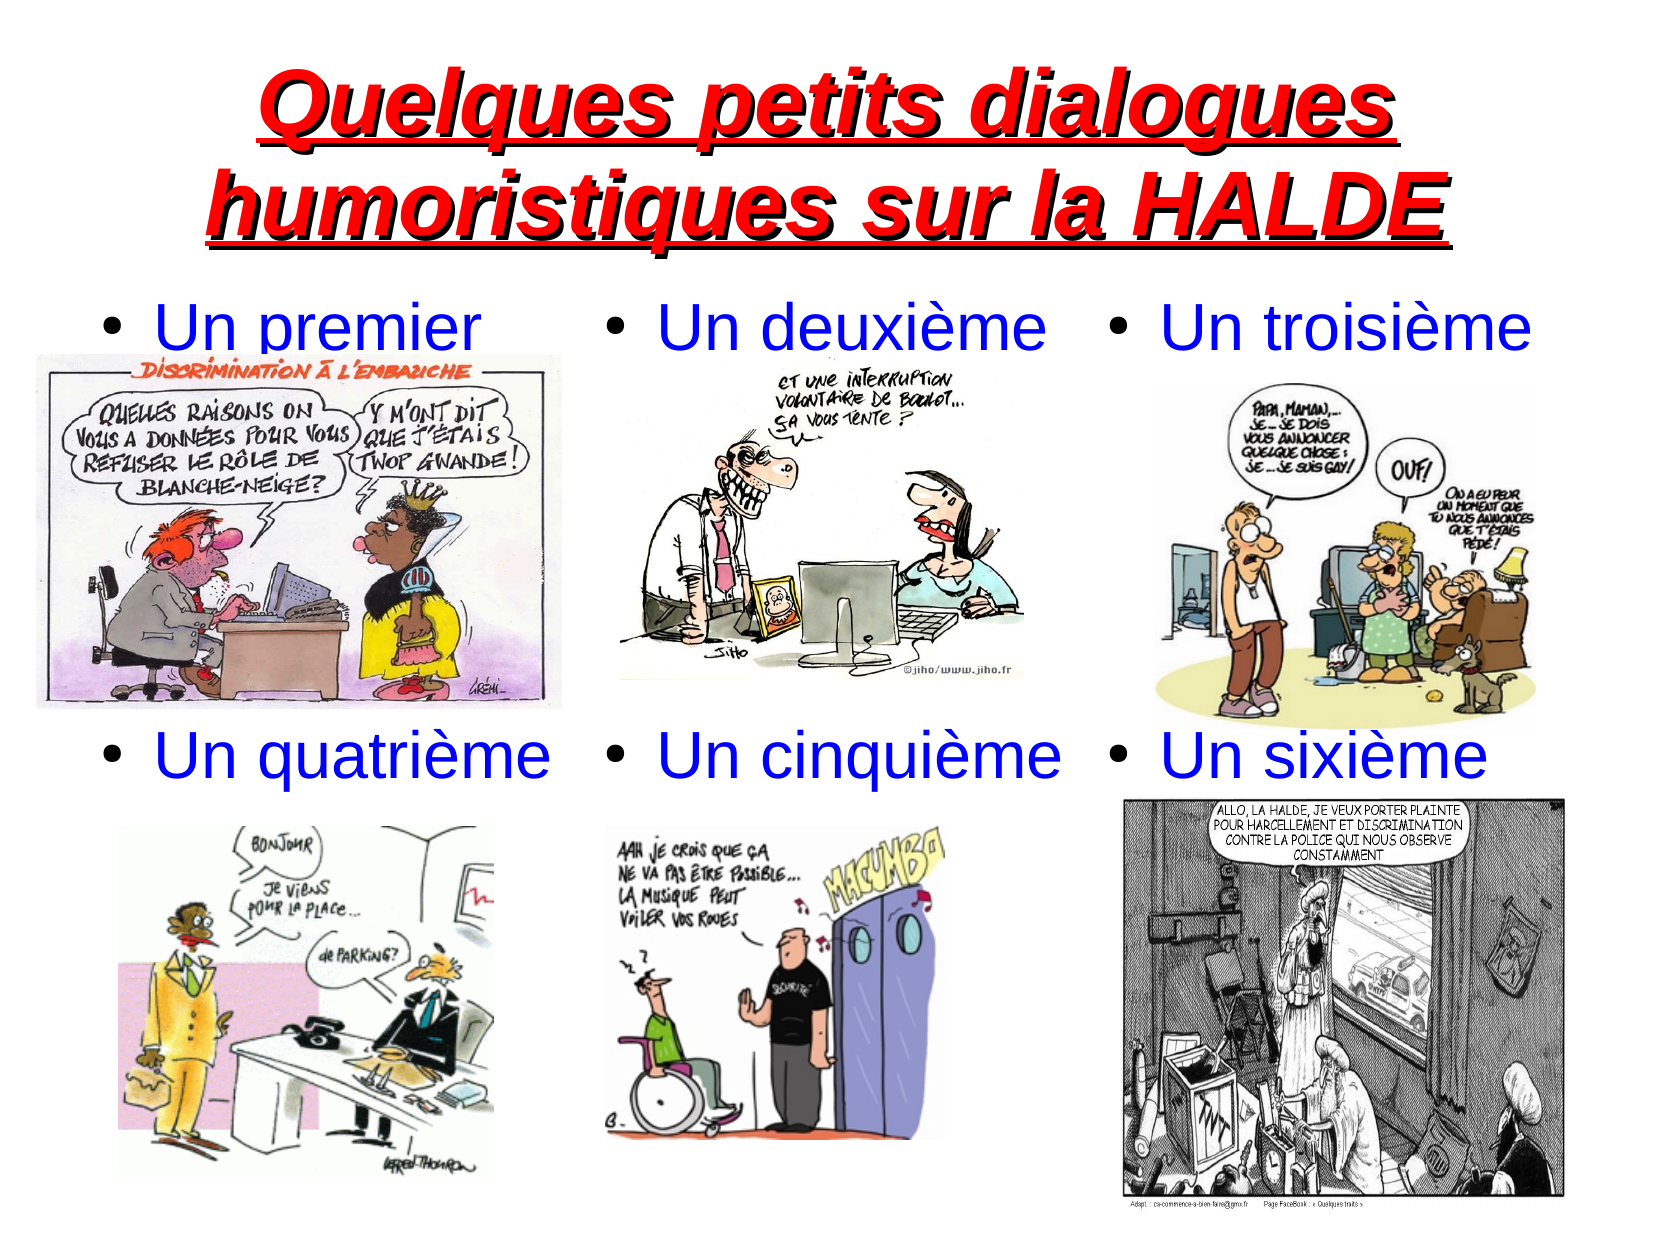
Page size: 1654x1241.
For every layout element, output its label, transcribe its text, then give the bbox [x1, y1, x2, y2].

list Un premier [82, 290, 562, 354]
list Un quatrième [82, 717, 562, 1109]
picture [36, 354, 562, 709]
picture [1122, 797, 1565, 1211]
picture [1155, 383, 1536, 730]
list Un cinquième [585, 717, 1065, 1109]
picture [118, 826, 494, 1177]
list Un troisième [1088, 290, 1569, 681]
list Un deuxième [585, 290, 1065, 681]
picture [605, 826, 945, 1140]
title Quelques petits dialogues humoristiques sur la HALDE [82, 49, 1571, 257]
picture [620, 357, 1024, 680]
list Un sixième [1088, 717, 1569, 1109]
